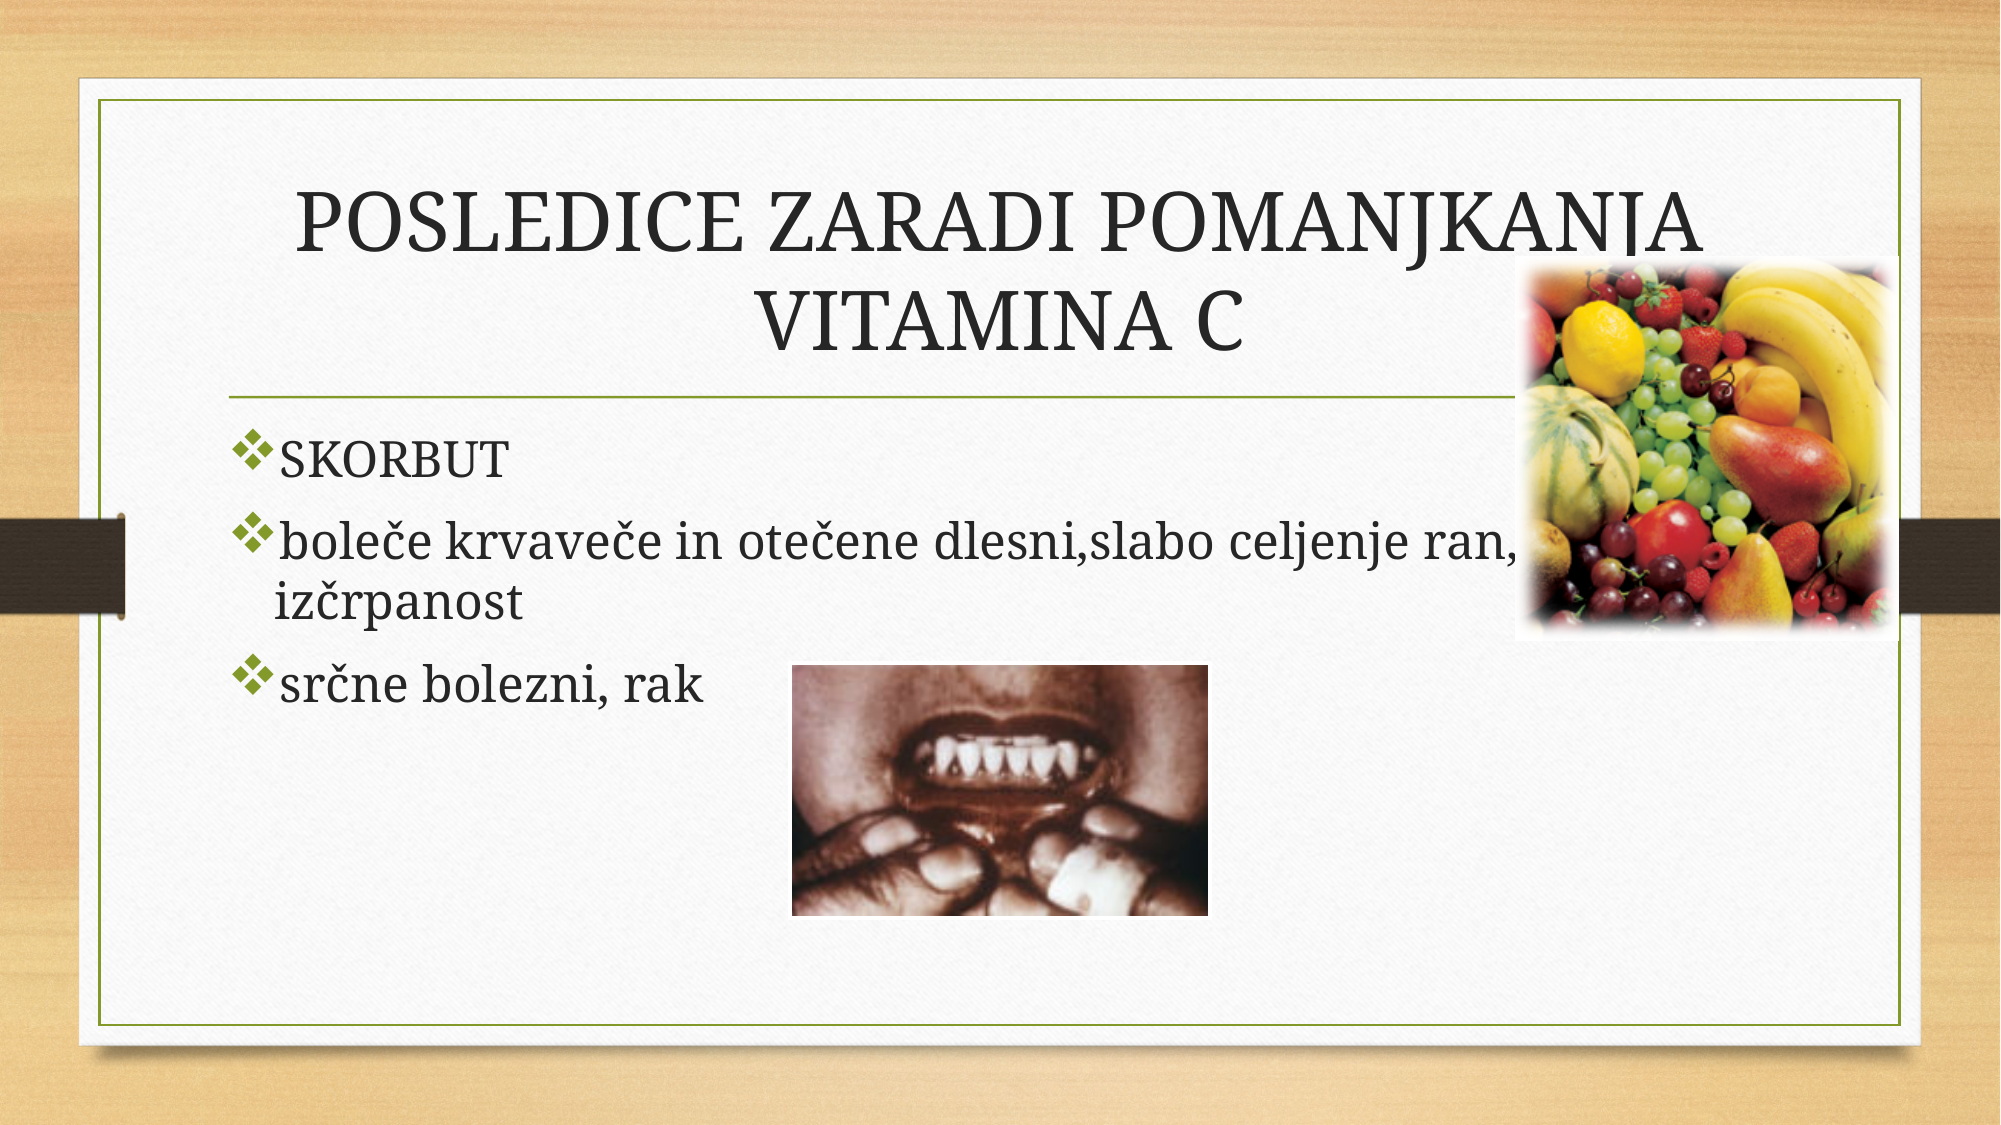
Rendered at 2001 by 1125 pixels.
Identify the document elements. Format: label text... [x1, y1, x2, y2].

list SKORBUT boleče krvaveče in otečene dlesni,slabo celjenje ran, izčrpanost srčne bolezni, rak [212, 419, 1788, 964]
picture [0, 0, 2001, 1125]
title POSLEDICE ZARADI POMANJKANJA VITAMINA C [212, 161, 1788, 375]
